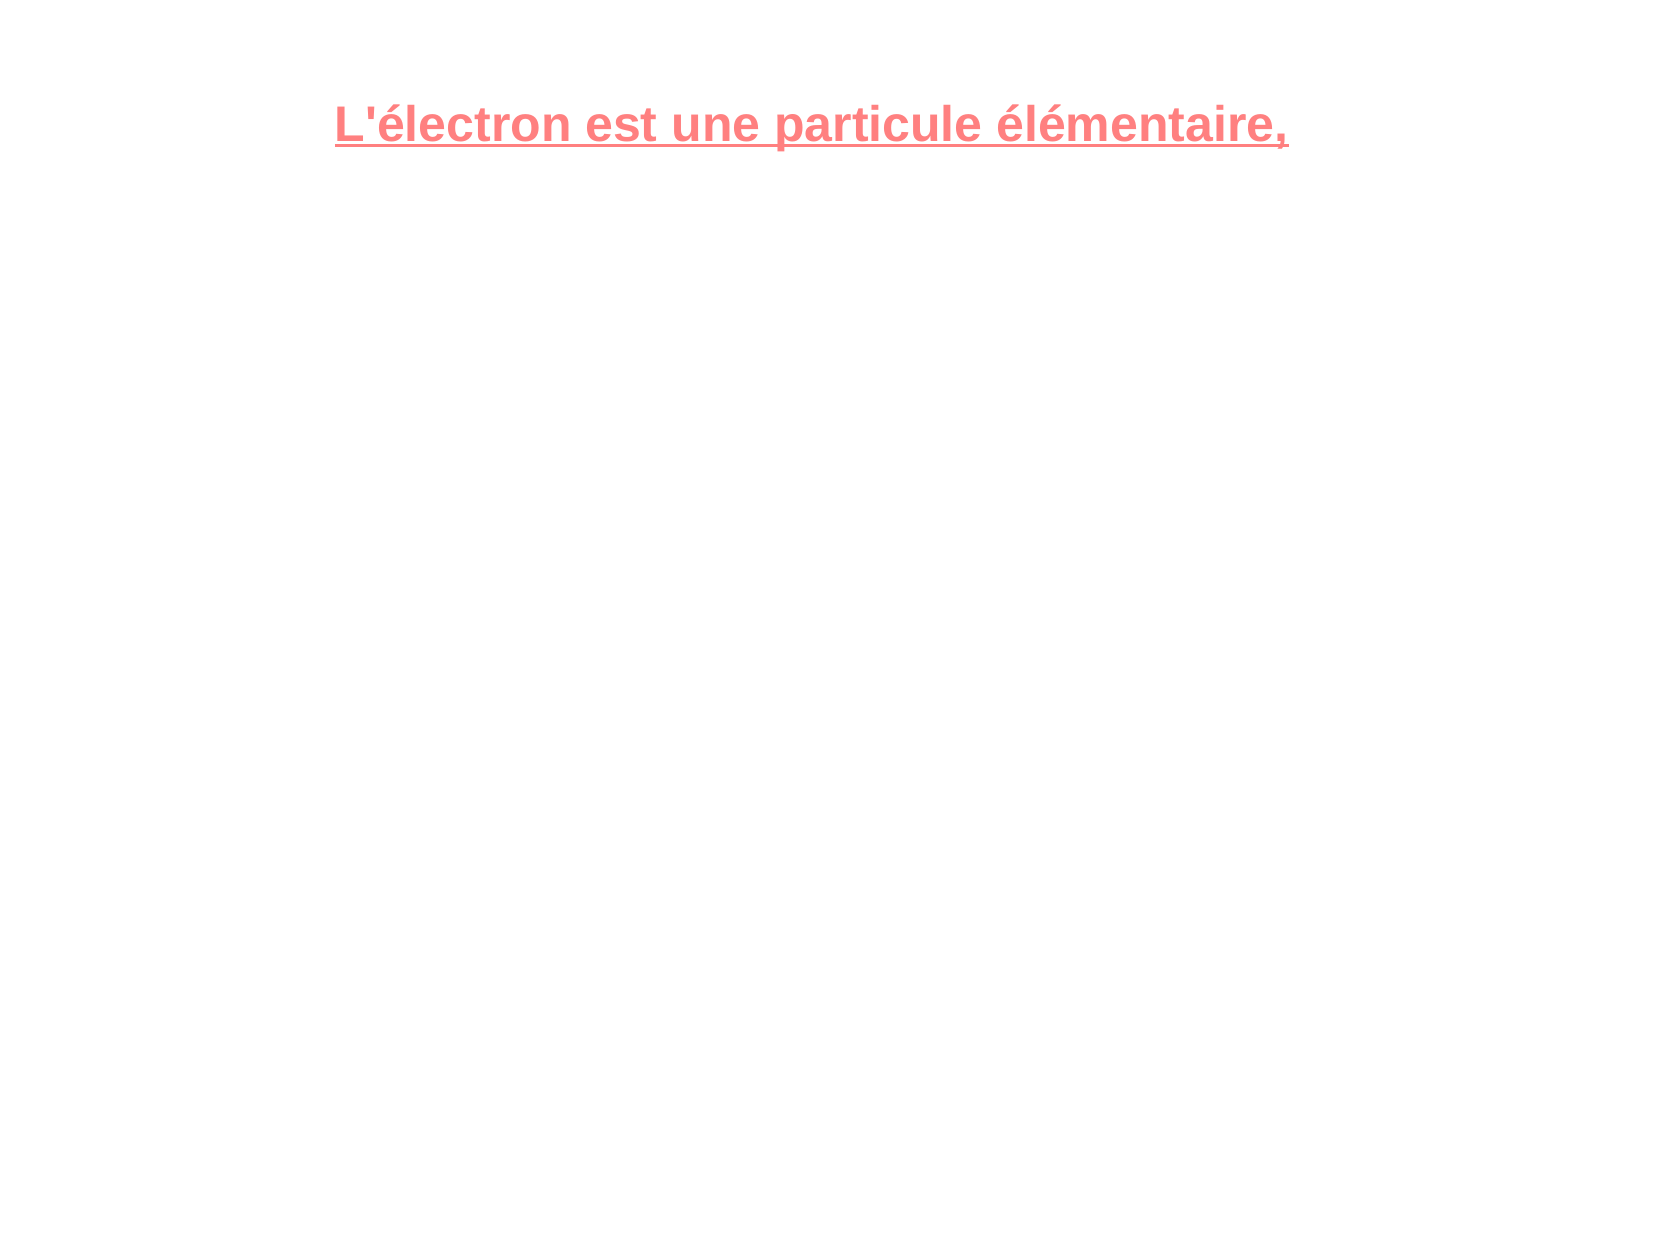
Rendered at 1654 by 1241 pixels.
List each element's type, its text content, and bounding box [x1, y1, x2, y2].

text_box L'électron est une particule élémentaire, [118, 88, 1506, 1077]
